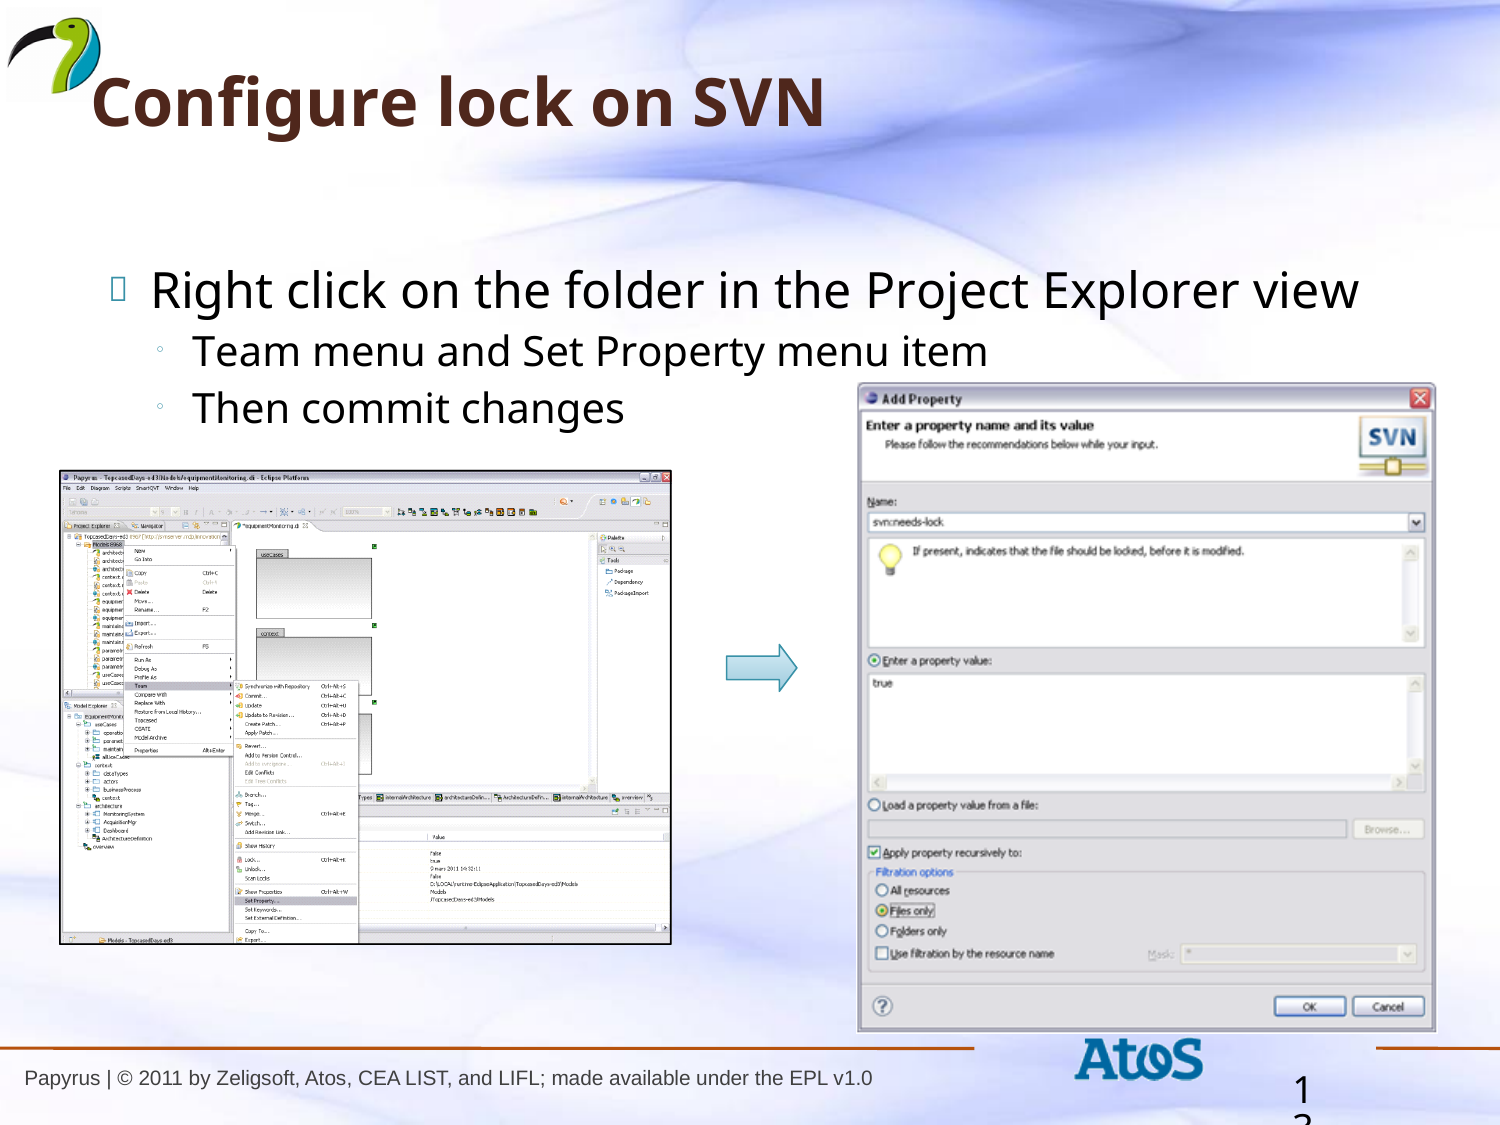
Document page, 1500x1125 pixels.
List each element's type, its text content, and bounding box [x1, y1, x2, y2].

title Configure lock on SVN [75, 45, 1425, 233]
text_box [726, 644, 797, 692]
slide_number <numéro> [1277, 1051, 1338, 1112]
picture [0, 0, 1500, 1125]
list Right click on the folder in the Project Explorer view Team menu and Set Property menu item Then commit changes [75, 243, 1465, 1009]
